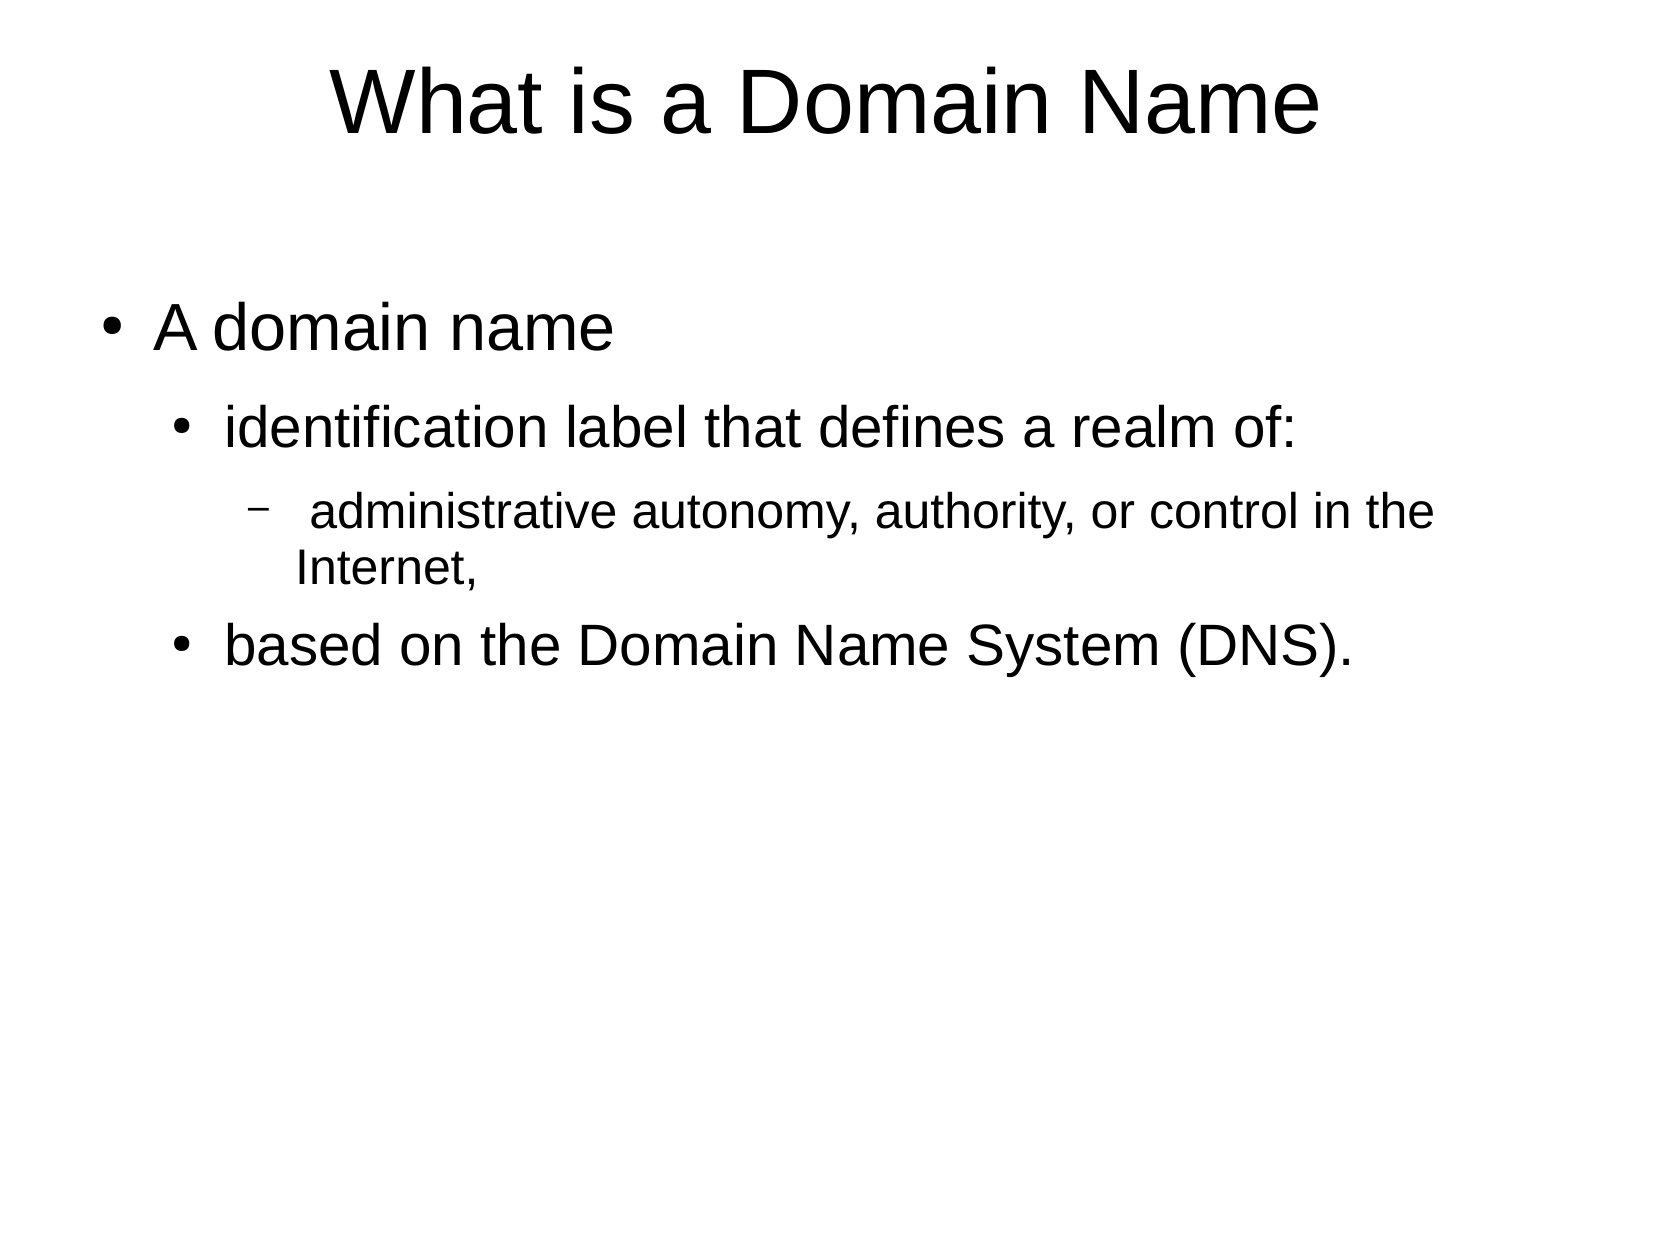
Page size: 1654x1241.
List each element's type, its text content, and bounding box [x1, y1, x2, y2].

title What is a Domain Name [82, 39, 1571, 267]
list A domain name identification label that defines a realm of: administrative autonomy, authority, or control in the Internet, based on the Domain Name System (DNS). [82, 290, 1571, 1109]
